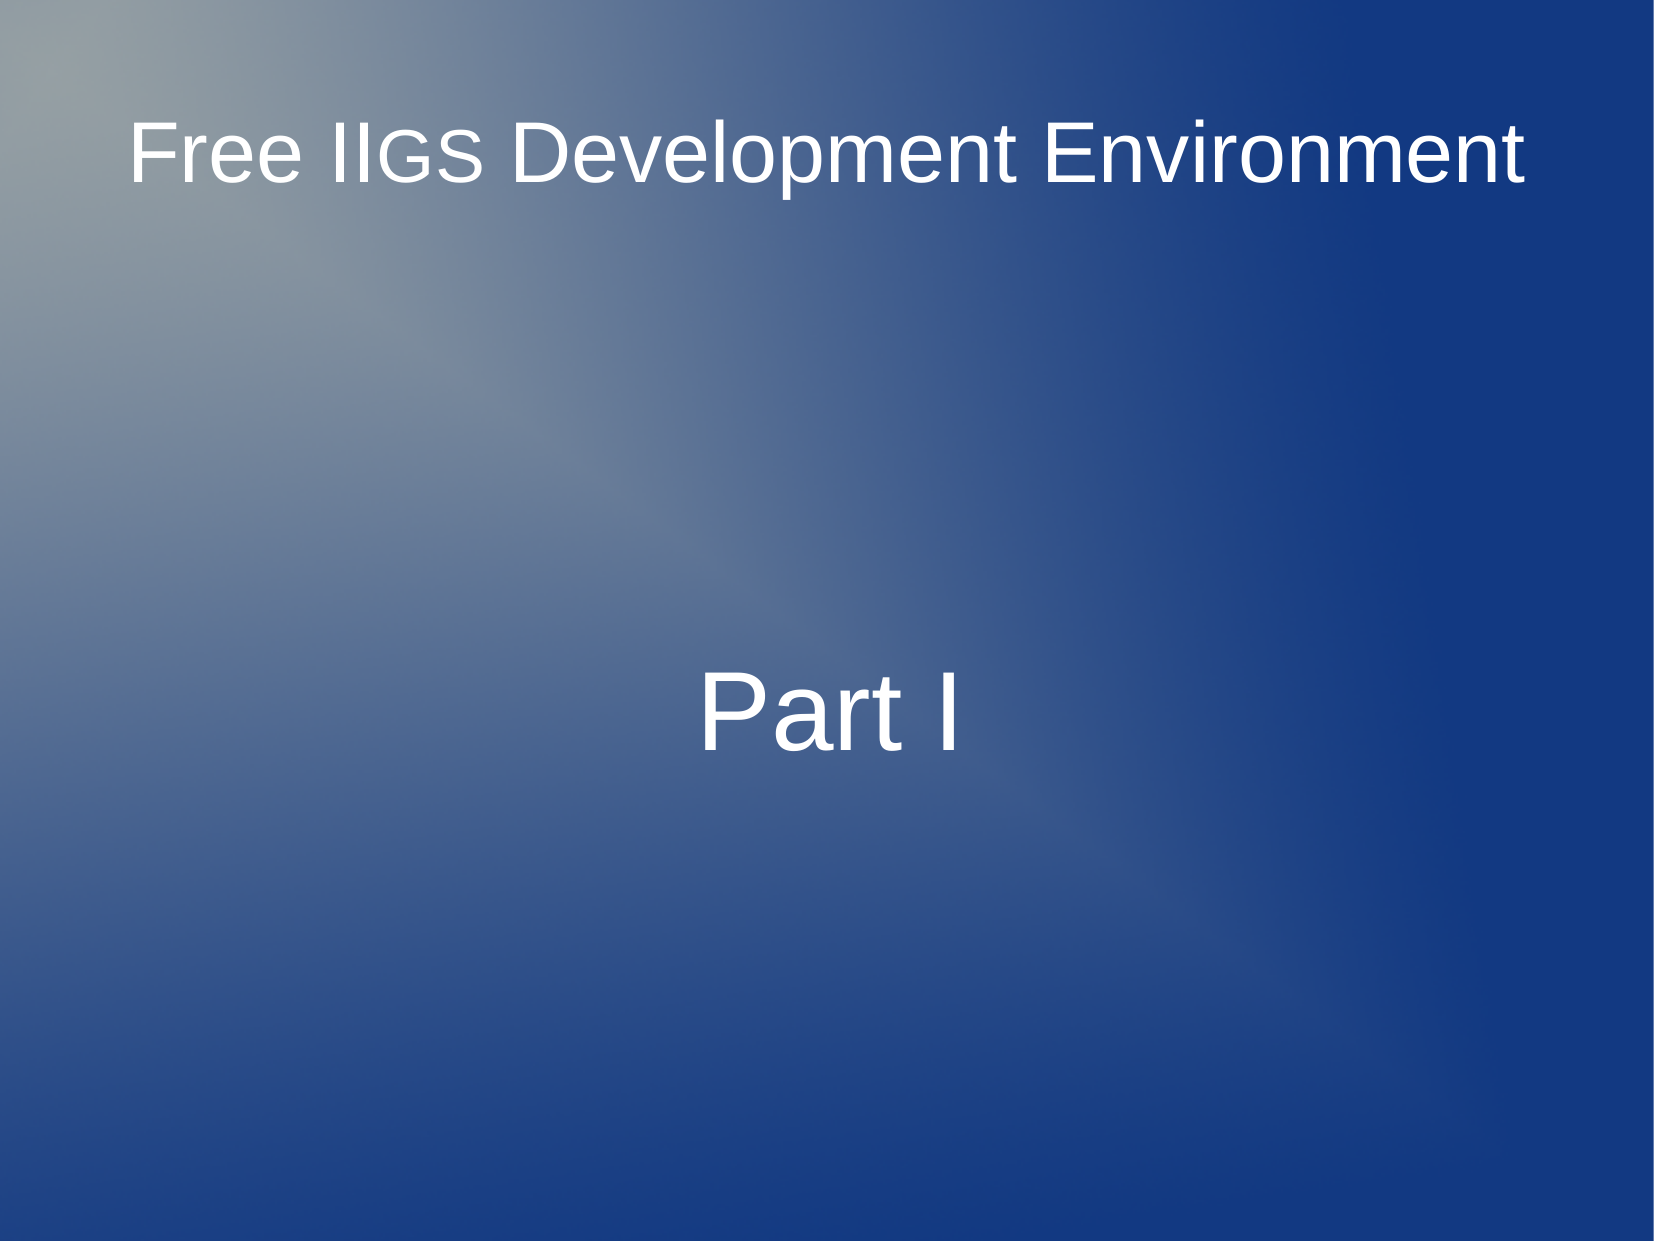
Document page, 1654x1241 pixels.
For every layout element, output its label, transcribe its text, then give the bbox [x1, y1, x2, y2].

title Free IIGS Development Environment [82, 49, 1571, 257]
subtitle Part I [86, 648, 1576, 775]
picture [0, 0, 1654, 1241]
